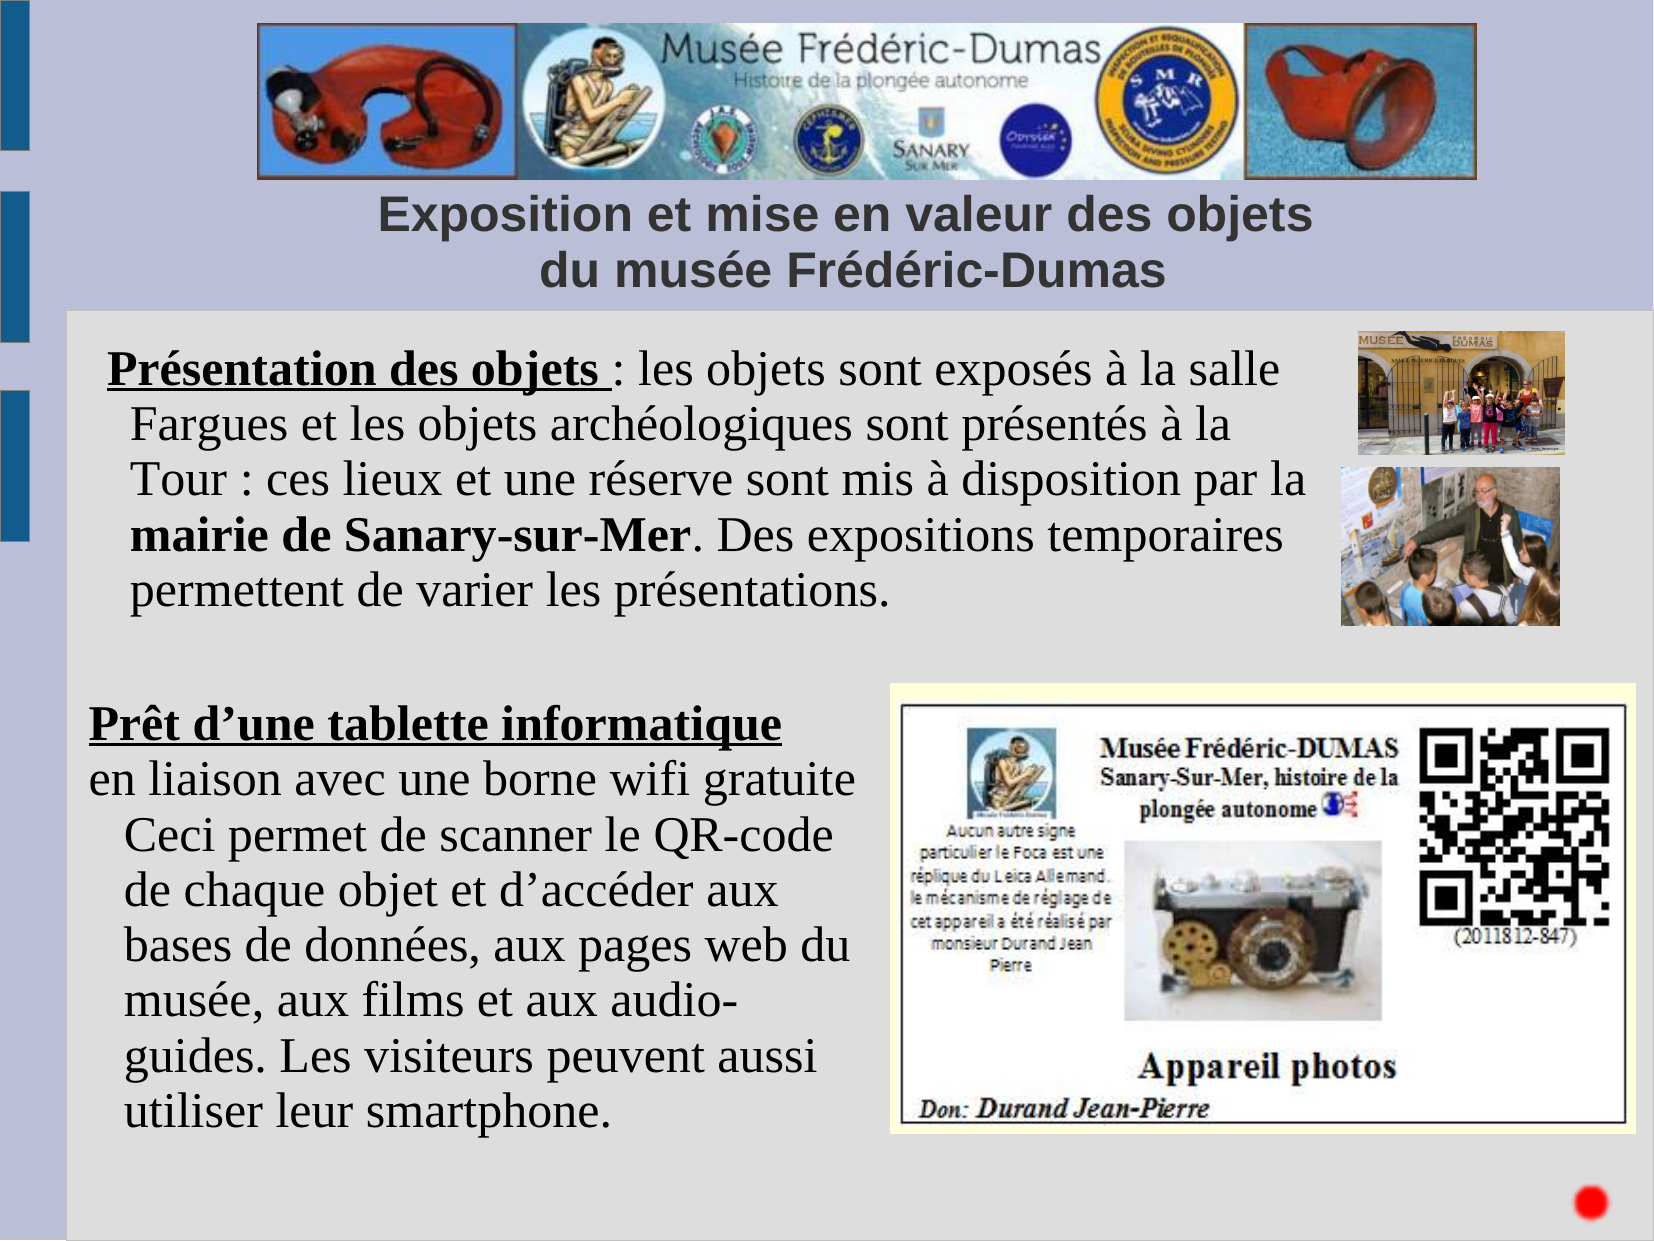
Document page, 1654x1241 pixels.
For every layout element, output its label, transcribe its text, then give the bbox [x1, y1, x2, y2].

text_box Prêt d’une tablette informatique en liaison avec une borne wifi gratuite Ceci permet de scanner le QR-code de chaque objet et d’accéder aux bases de données, aux pages web du musée, aux films et aux audio-guides. Les visiteurs peuvent aussi utiliser leur smartphone. [88, 691, 879, 1143]
picture [1358, 331, 1565, 455]
picture [1341, 467, 1560, 626]
picture [257, 23, 1477, 180]
picture [890, 683, 1636, 1134]
title Exposition et mise en valeur des objets du musée Frédéric-Dumas [146, 177, 1560, 308]
picture [1569, 1180, 1617, 1225]
subtitle Présentation des objets : les objets sont exposés à la salle Fargues et les objets archéologiques sont présentés à la Tour : ces lieux et une réserve sont mis à disposition par la mairie de Sanary-sur-Mer. Des expositions temporaires permettent de varier les présentations. [94, 337, 1312, 621]
